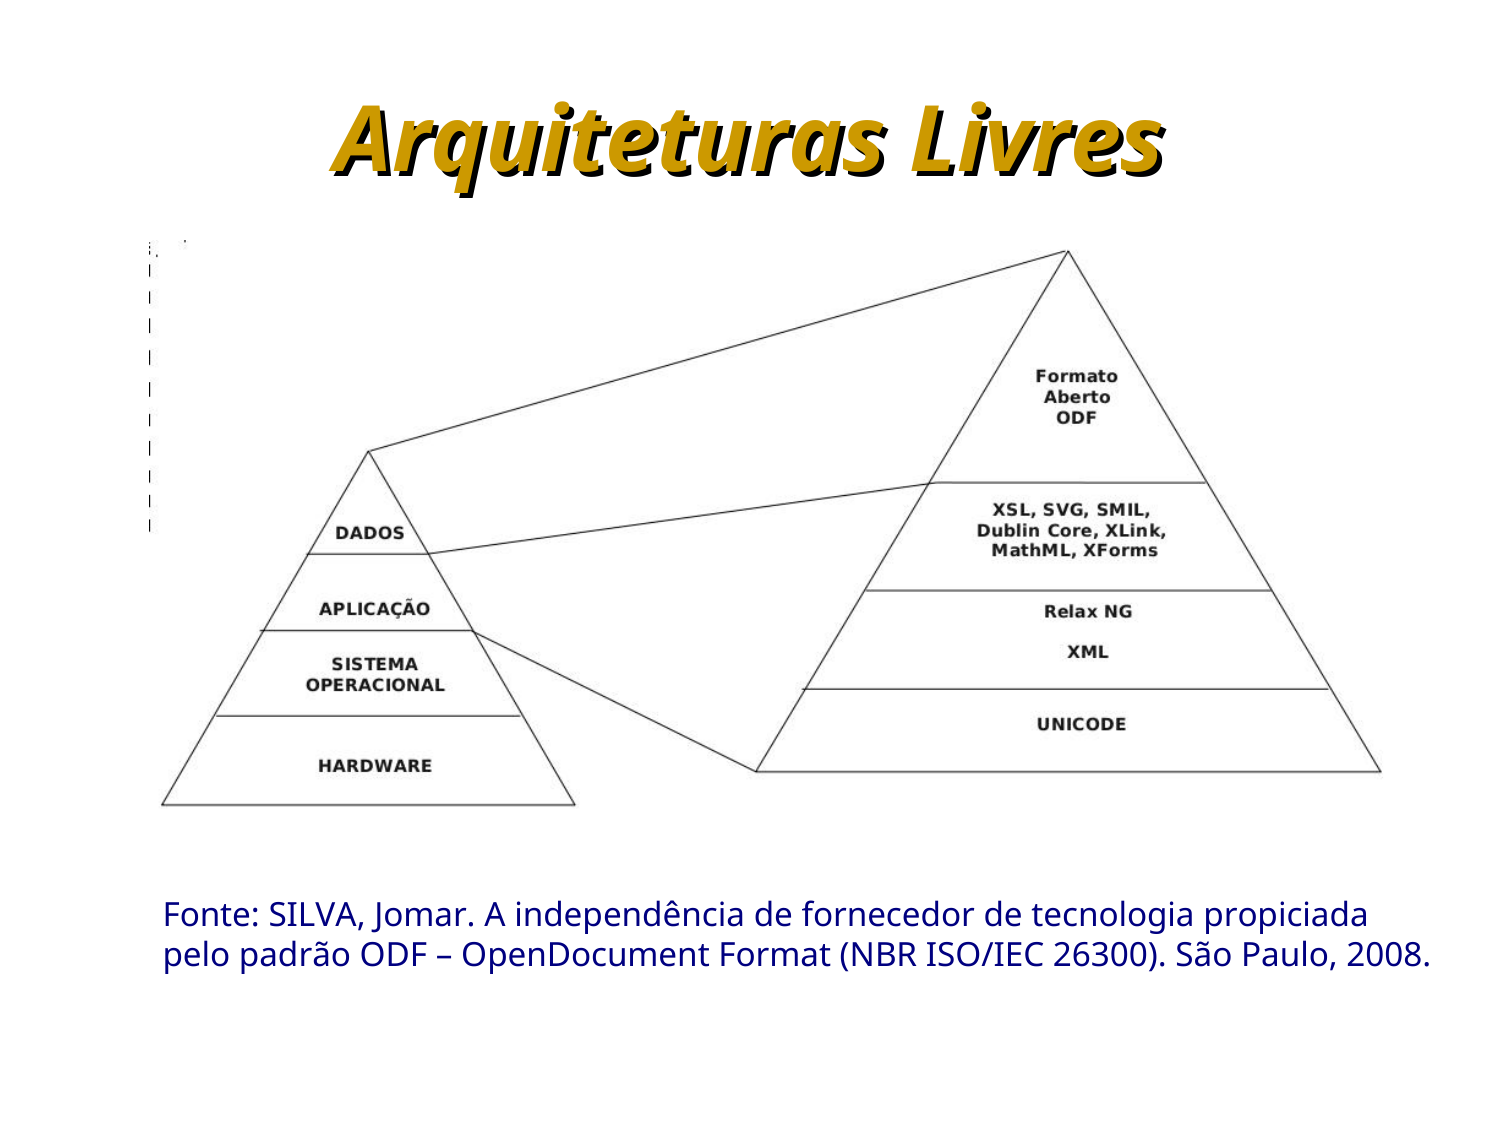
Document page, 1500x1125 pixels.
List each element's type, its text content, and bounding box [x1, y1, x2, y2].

text_box Fonte: SILVA, Jomar. A independência de fornecedor de tecnologia propiciada pelo padrão ODF – OpenDocument Format (NBR ISO/IEC 26300). São Paulo, 2008. [147, 885, 1385, 981]
title Arquiteturas Livres [150, 0, 1351, 292]
picture [149, 240, 1388, 815]
